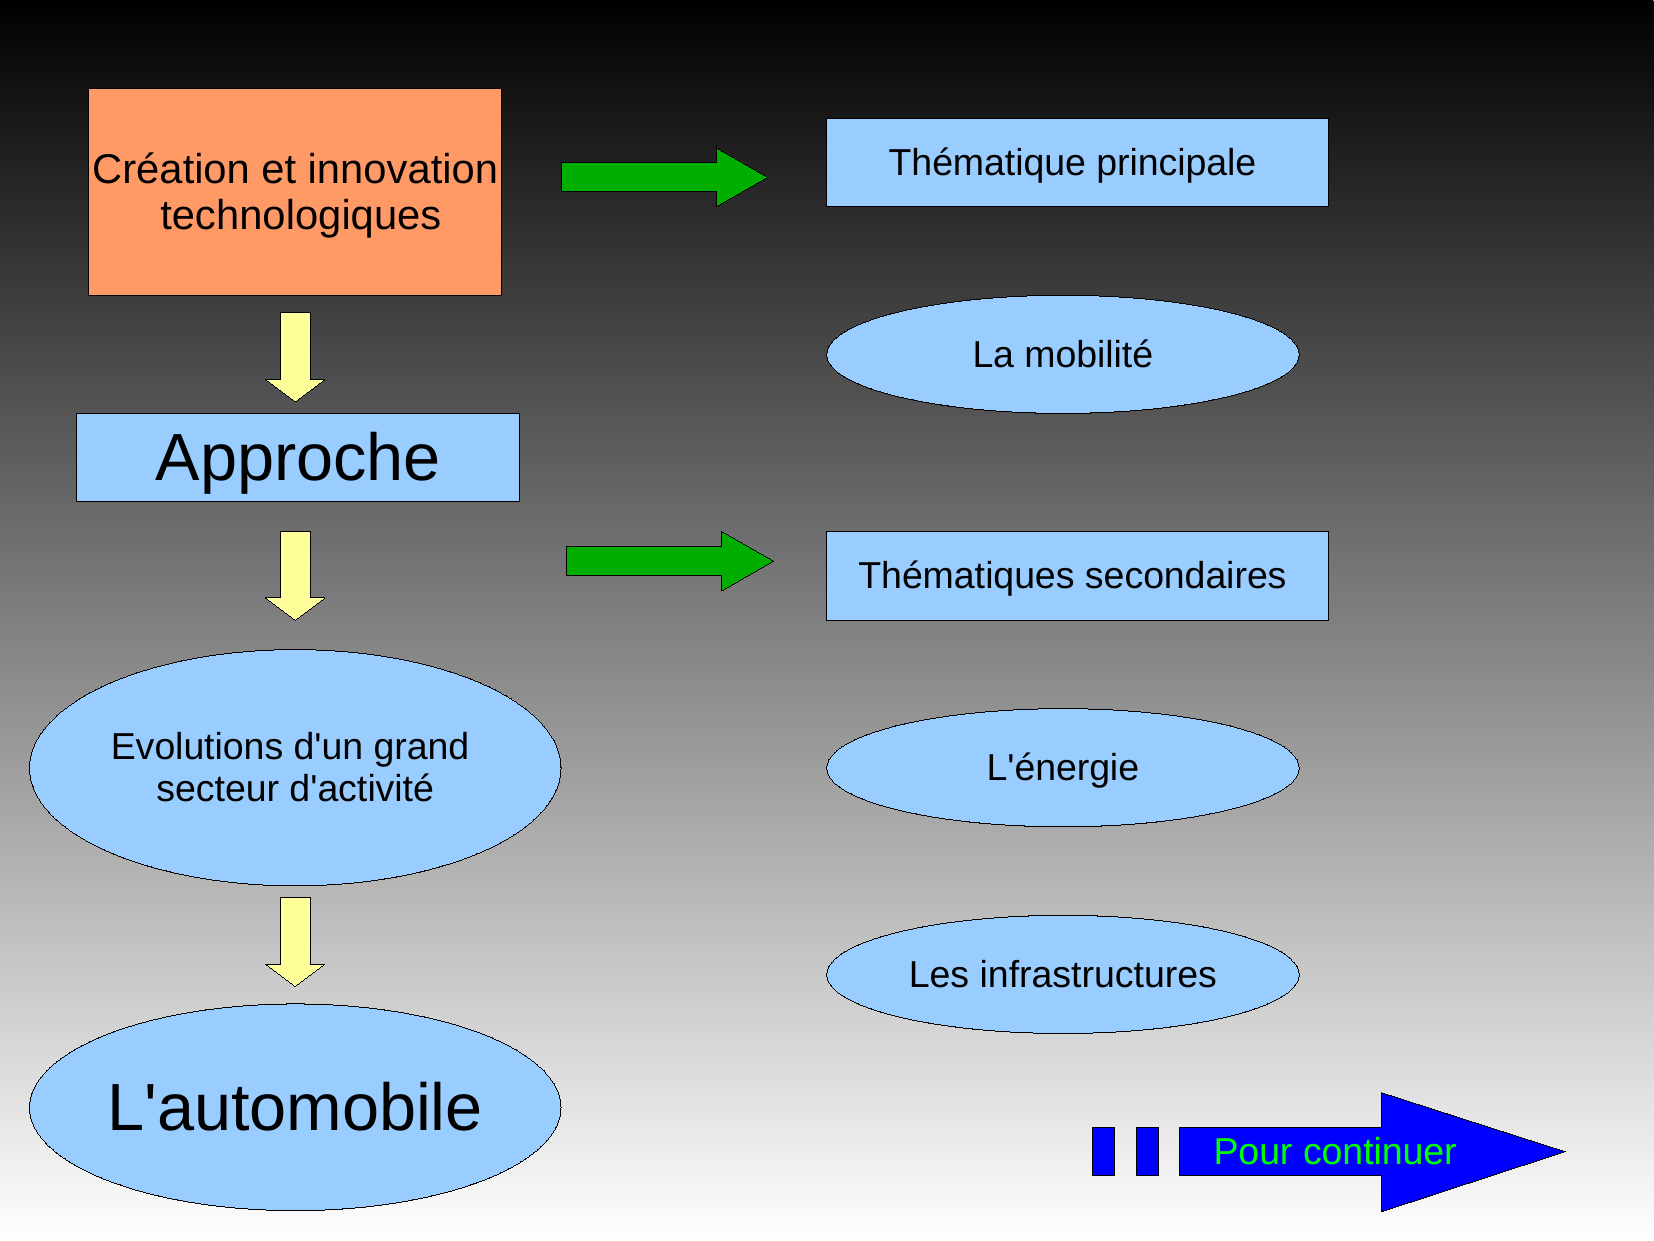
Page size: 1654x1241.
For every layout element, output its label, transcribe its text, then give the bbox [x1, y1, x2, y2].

text_box [265, 897, 325, 987]
text_box Pour continuer [1092, 1127, 1115, 1176]
text_box [566, 531, 774, 591]
text_box L'énergie [826, 708, 1300, 827]
text_box Evolutions d'un grand secteur d'activité [29, 649, 562, 886]
text_box Les infrastructures [826, 915, 1300, 1034]
text_box La mobilité [826, 295, 1300, 414]
text_box Thématique principale [826, 118, 1329, 207]
text_box Thématiques secondaires [826, 531, 1329, 621]
text_box [561, 147, 768, 207]
text_box L'automobile [29, 1003, 562, 1211]
text_box Pour continuer [1179, 1092, 1566, 1212]
text_box [265, 531, 325, 621]
text_box Pour continuer [1136, 1127, 1159, 1176]
text_box Création et innovation technologiques [88, 88, 502, 296]
text_box [265, 312, 325, 402]
text_box Approche [76, 413, 520, 502]
